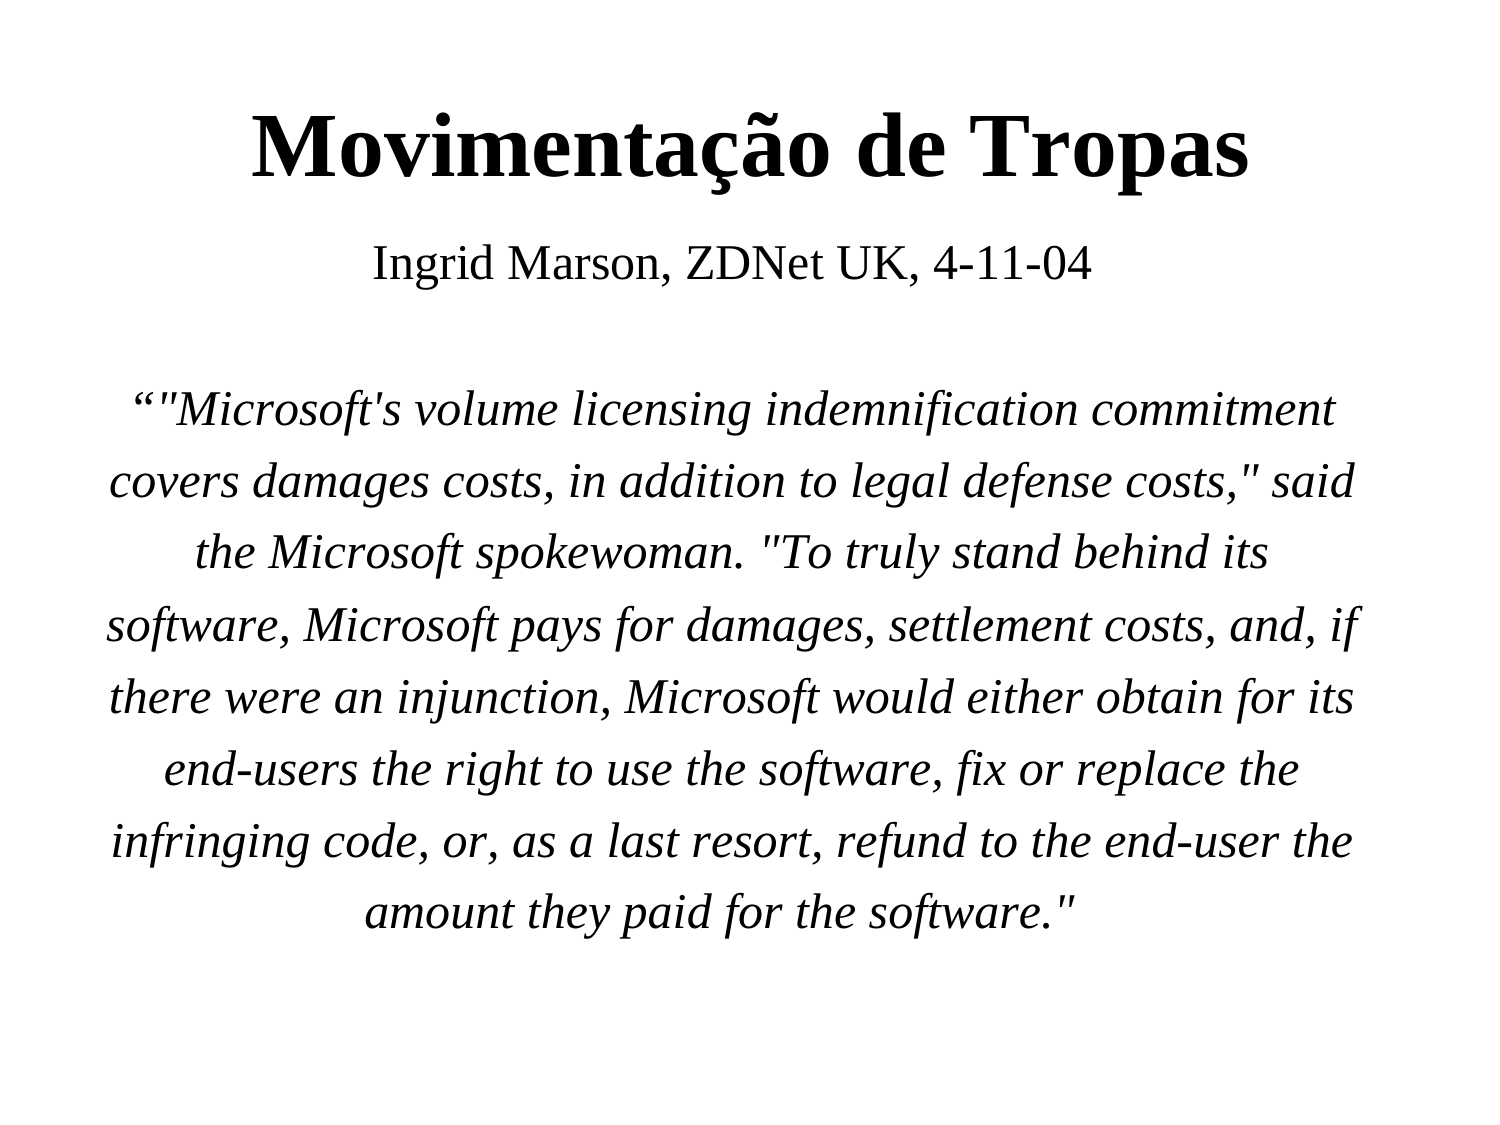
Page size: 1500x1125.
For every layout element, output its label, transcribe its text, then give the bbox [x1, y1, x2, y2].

title Movimentação de Tropas [87, 62, 1416, 223]
text_box Ingrid Marson, ZDNet UK, 4-11-04 “"Microsoft's volume licensing indemnification commitment covers damages costs, in addition to legal defense costs," said the Microsoft spokewoman. "To truly stand behind its software, Microsoft pays for damages, settlement costs, and, if there were an injunction, Microsoft would either obtain for its end-users the right to use the software, fix or replace the infringing code, or, as a last resort, refund to the end-user the amount they paid for the software." [100, 235, 1365, 1102]
